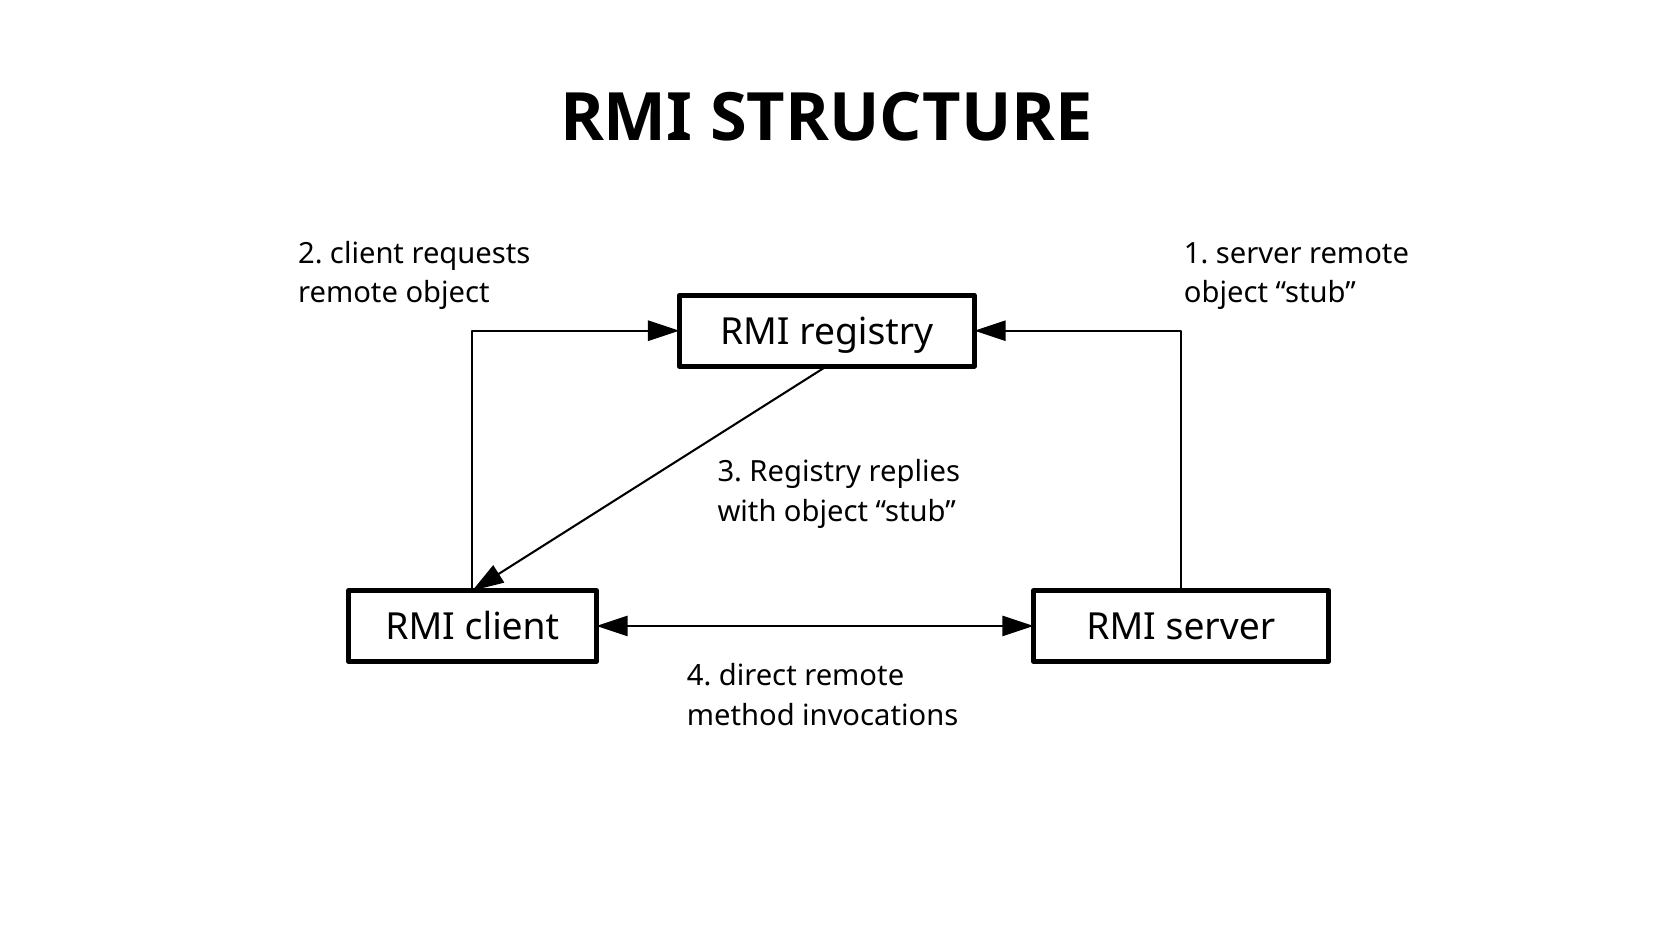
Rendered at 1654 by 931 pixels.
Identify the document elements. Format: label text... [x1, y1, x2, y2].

title RMI STRUCTURE [82, 36, 1571, 193]
text_box 2. client requests remote object [283, 224, 603, 319]
text_box RMI client [348, 590, 597, 662]
text_box 3. Registry replies with object “stub” [702, 442, 1022, 538]
text_box RMI registry [679, 295, 975, 367]
text_box 4. direct remote method invocations [672, 647, 991, 742]
text_box 1. server remote object “stub” [1169, 224, 1489, 319]
text_box RMI server [1033, 590, 1329, 662]
